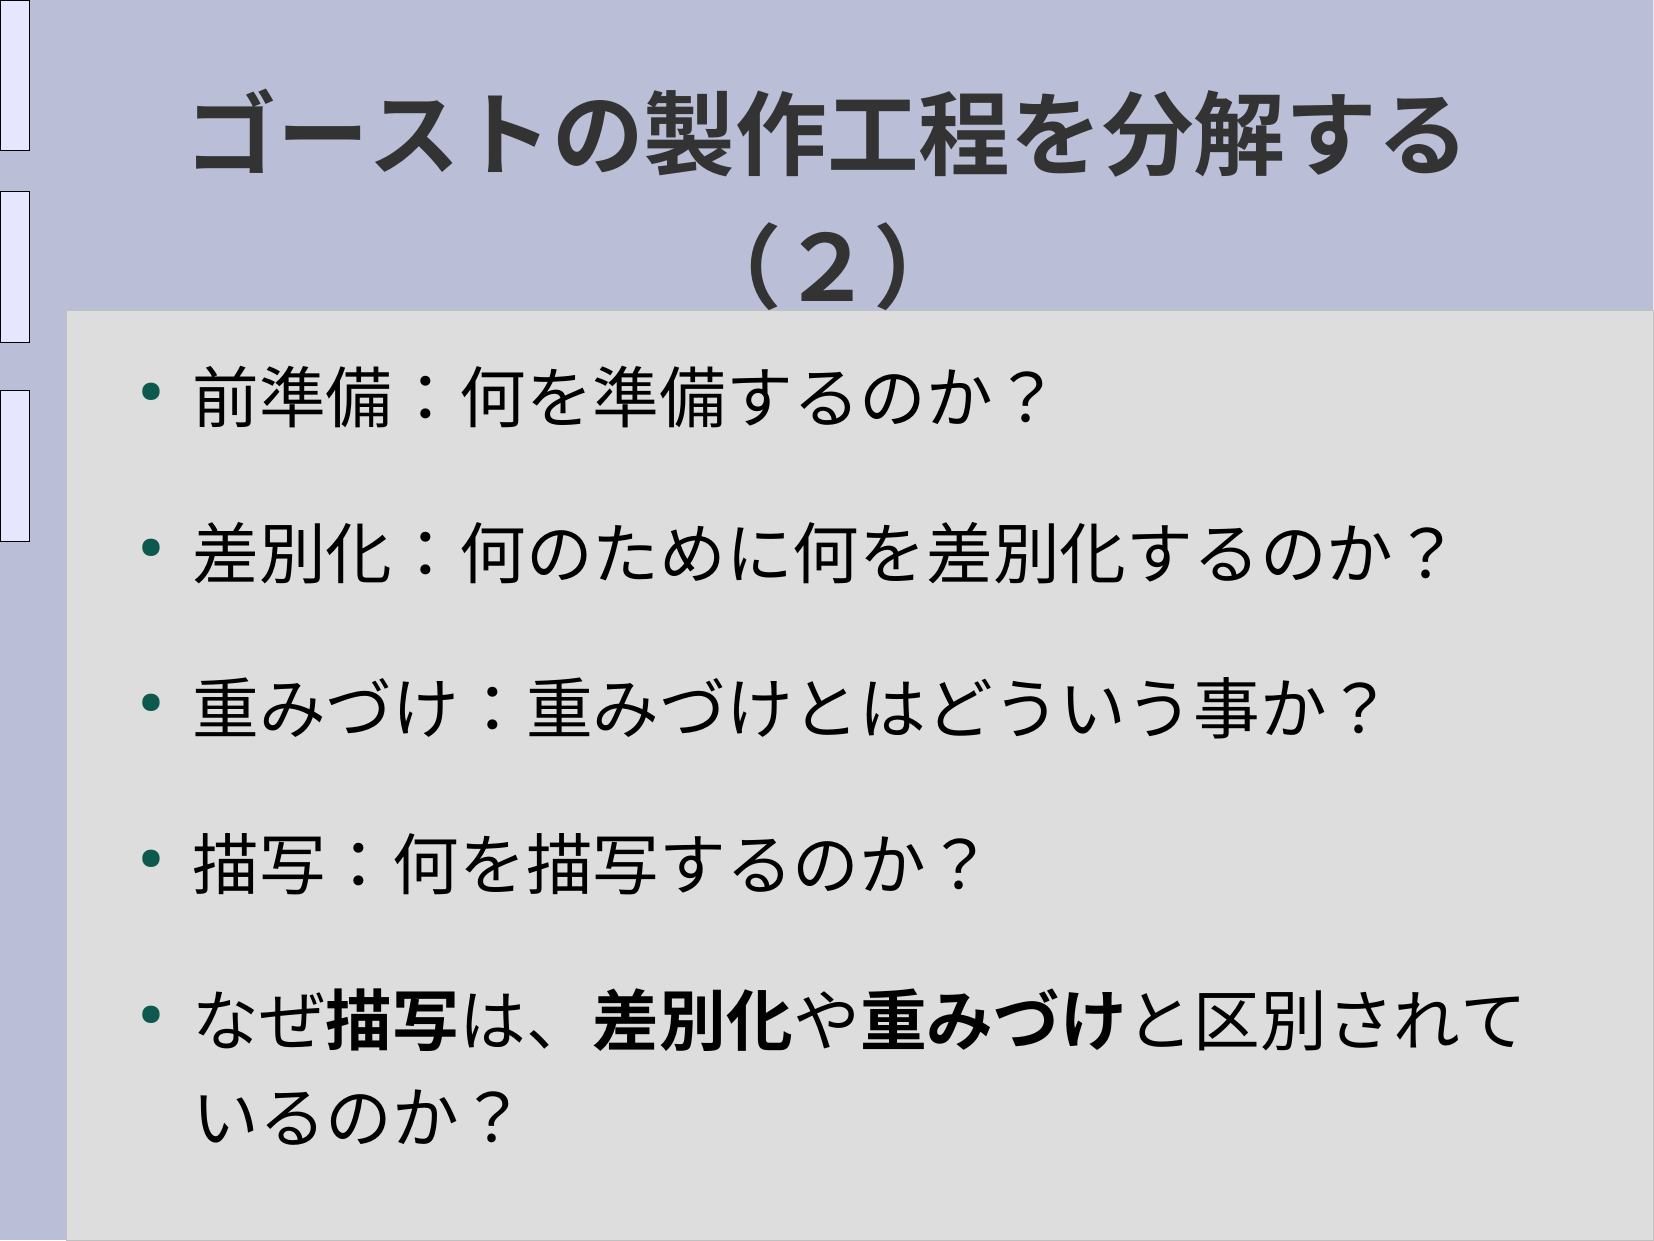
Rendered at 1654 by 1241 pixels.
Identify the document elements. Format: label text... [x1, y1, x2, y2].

title ゴーストの製作工程を分解する（２） [121, 91, 1534, 299]
list 前準備：何を準備するのか？ 差別化：何のために何を差別化するのか？ 重みづけ：重みづけとはどういう事か？ 描写：何を描写するのか？ なぜ描写は、差別化や重みづけと区別されているのか？ [121, 344, 1534, 1127]
